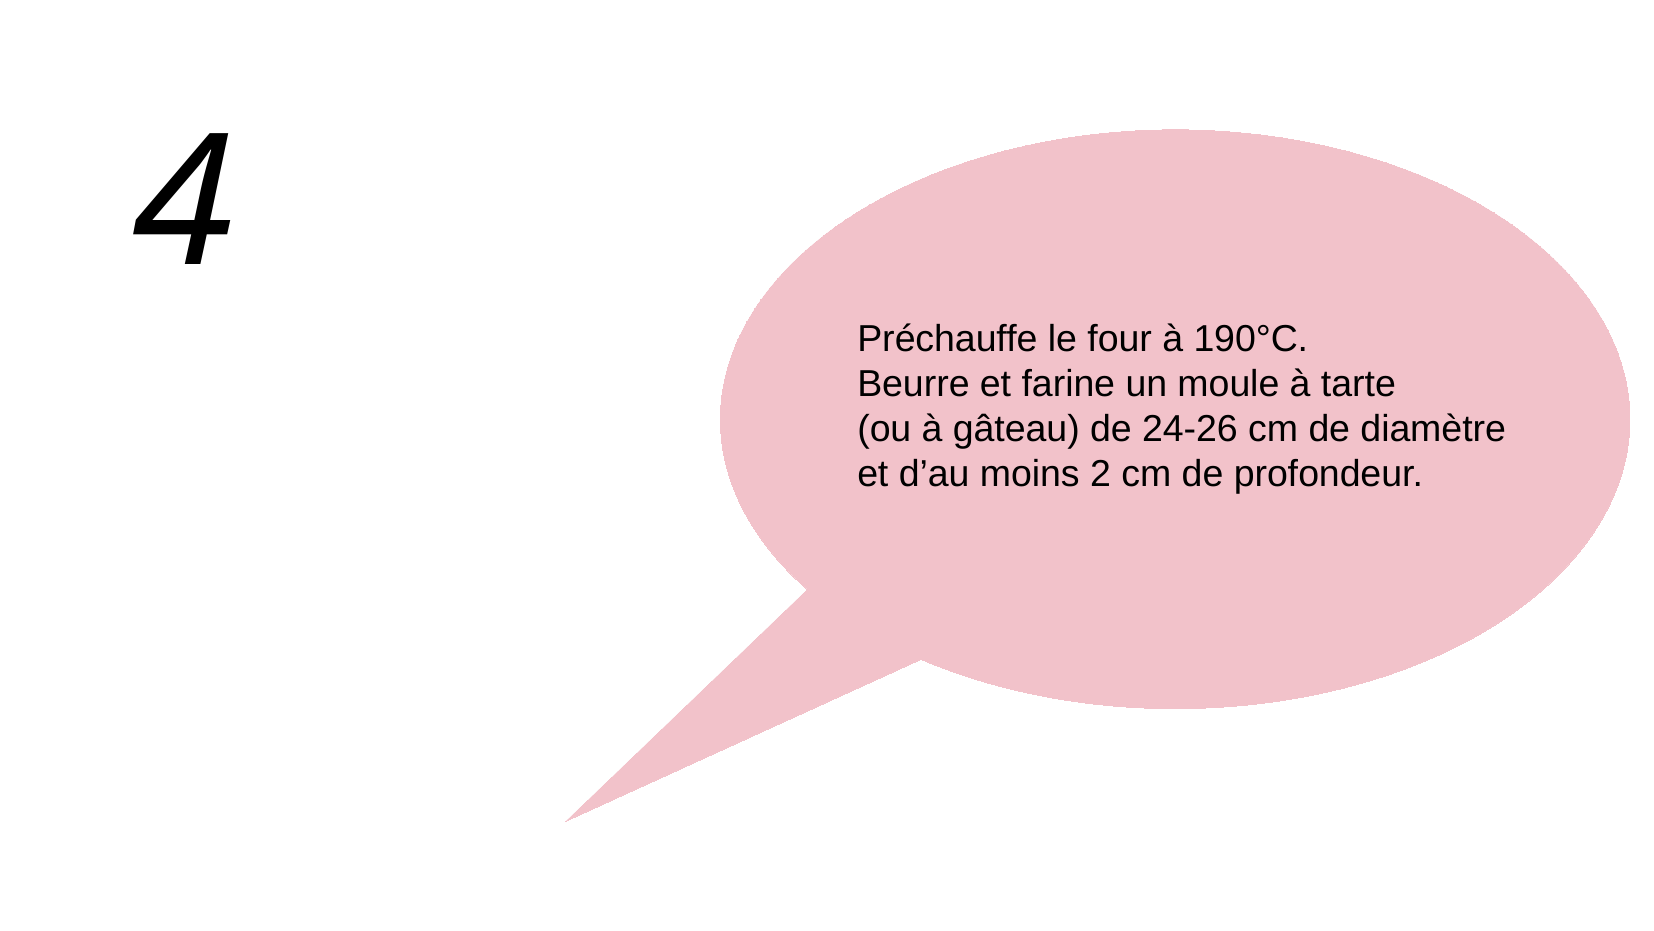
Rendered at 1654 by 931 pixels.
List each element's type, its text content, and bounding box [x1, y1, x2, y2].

text_box [565, 129, 1630, 822]
text_box 4 [118, 60, 414, 284]
text_box Préchauffe le four à 190°C. Beurre et farine un moule à tarte (ou à gâteau) de 24-26 cm de diamètre et d’au moins 2 cm de profondeur. [921, 307, 1453, 532]
